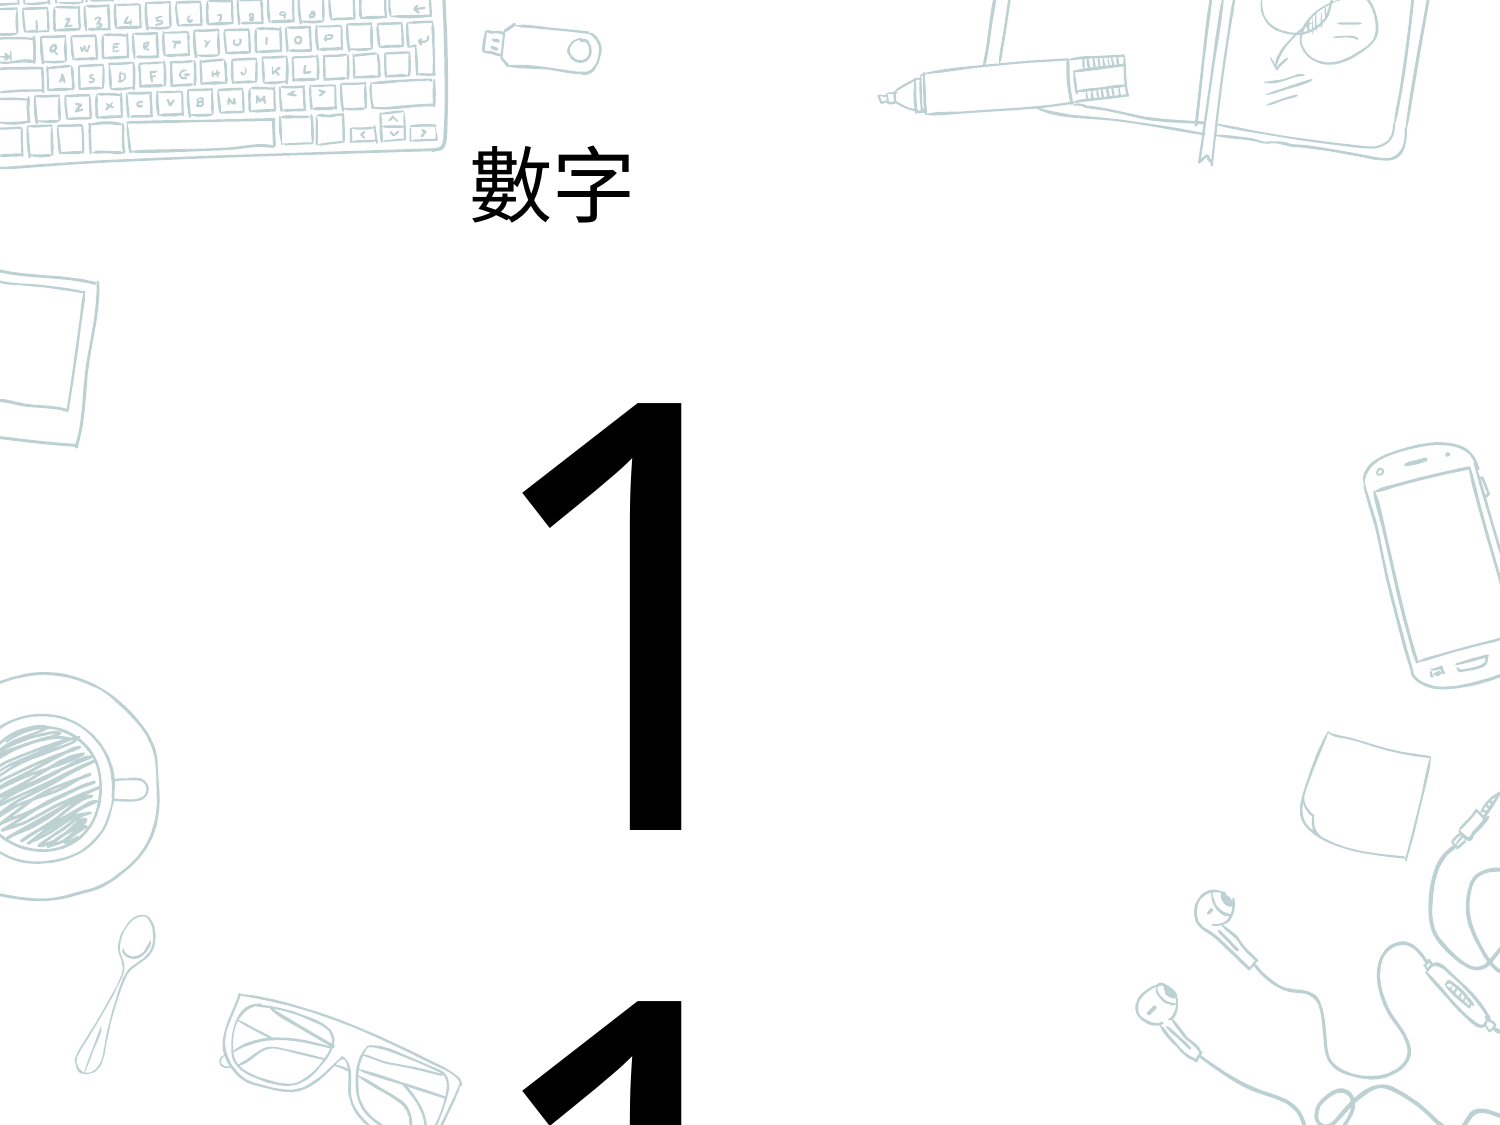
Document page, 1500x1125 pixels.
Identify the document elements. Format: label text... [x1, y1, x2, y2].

text_box 數字11 [454, 125, 1161, 967]
